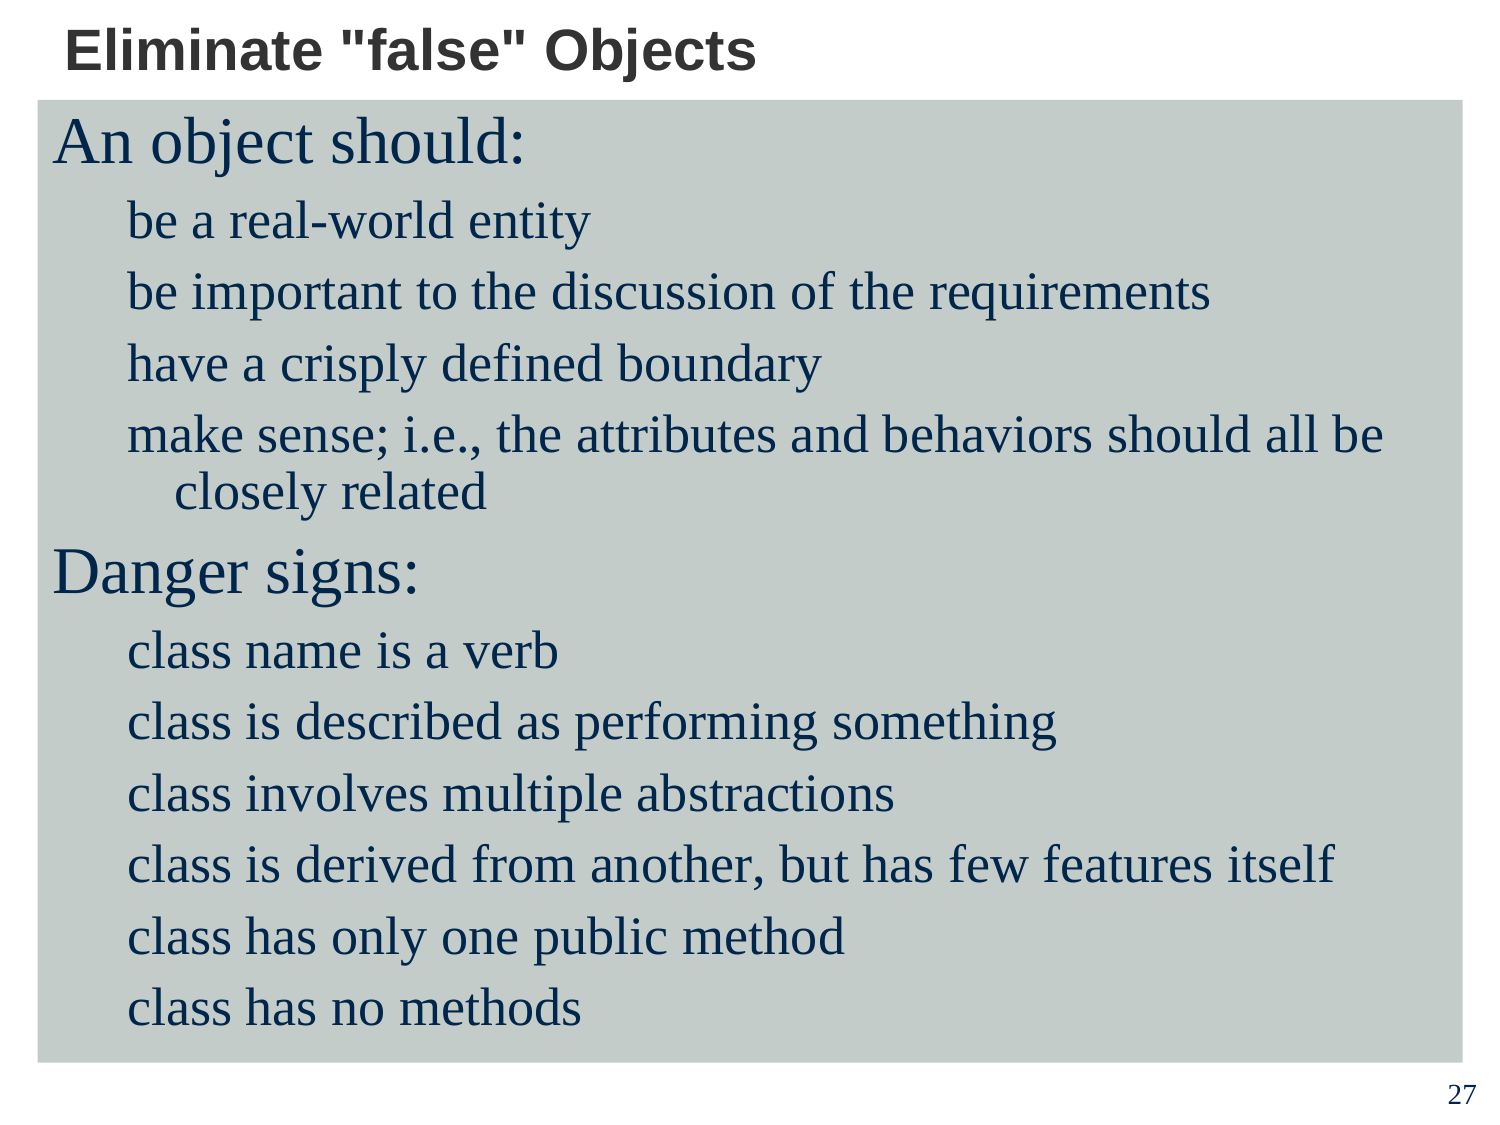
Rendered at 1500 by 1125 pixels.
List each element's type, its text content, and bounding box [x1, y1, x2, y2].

list An object should: be a real-world entity be important to the discussion of the requirements have a crisply defined boundary make sense; i.e., the attributes and behaviors should all be closely related Danger signs: class name is a verb class is described as performing something class involves multiple abstractions class is derived from another, but has few features itself class has only one public method class has no methods [37, 99, 1463, 1063]
title Eliminate "false" Objects [50, 0, 1450, 91]
picture [0, 0, 1500, 1125]
